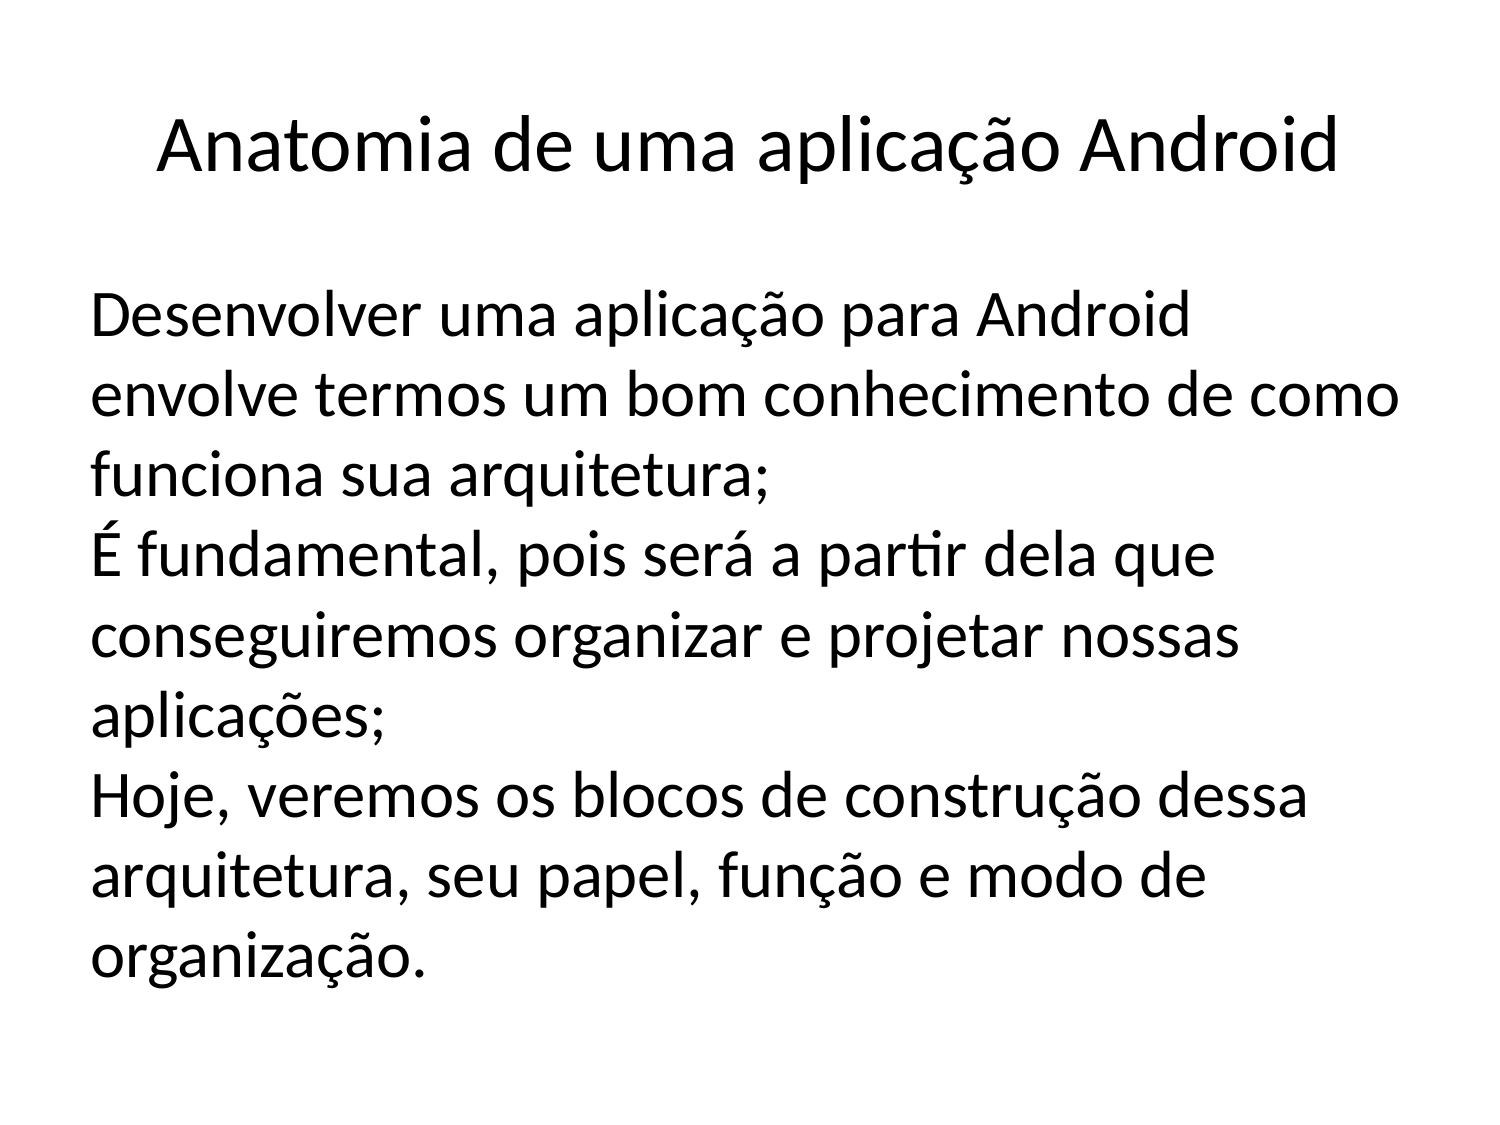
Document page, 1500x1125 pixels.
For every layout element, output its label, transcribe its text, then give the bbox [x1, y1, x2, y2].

list Desenvolver uma aplicação para Android envolve termos um bom conhecimento de como funciona sua arquitetura; É fundamental, pois será a partir dela que conseguiremos organizar e projetar nossas aplicações; Hoje, veremos os blocos de construção dessa arquitetura, seu papel, função e modo de organização. [75, 262, 1425, 1005]
title Anatomia de uma aplicação Android [75, 45, 1425, 233]
